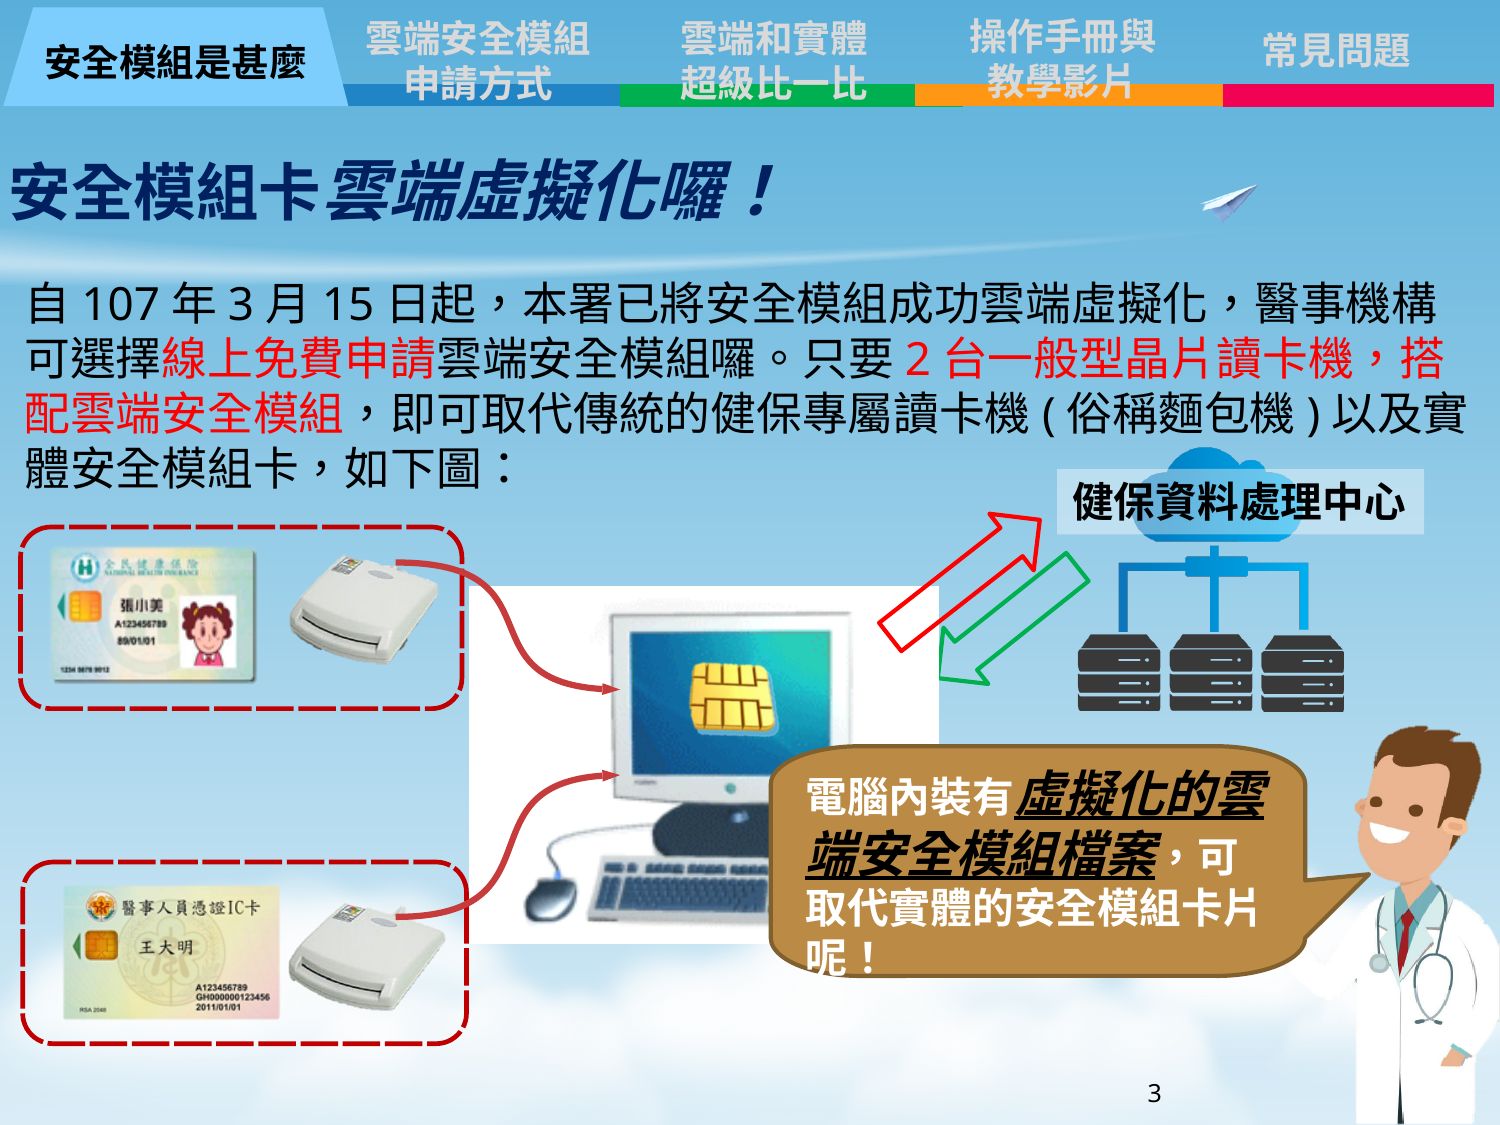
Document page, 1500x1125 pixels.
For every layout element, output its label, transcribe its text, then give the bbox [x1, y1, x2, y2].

picture [33, 541, 267, 694]
text_box 安全模組卡雲端虛擬化囉！ [0, 141, 1425, 236]
picture [1075, 535, 1500, 1125]
picture [883, 586, 939, 647]
text_box 自107年3月15日起，本署已將安全模組成功雲端虛擬化，醫事機構可選擇線上免費申請雲端安全模組囉。只要2台一般型晶片讀卡機，搭配雲端安全模組，即可取代傳統的健保專屬讀卡機(俗稱麵包機)以及實體安全模組卡，如下圖： [10, 267, 1494, 502]
picture [271, 536, 460, 700]
text_box 3 [1132, 1070, 1483, 1124]
text_box 健保資料處理中心 [1057, 468, 1425, 535]
picture [1075, 444, 1346, 468]
picture [469, 586, 939, 944]
picture [60, 883, 467, 1047]
text_box 電腦內裝有虛擬化的雲端安全模組檔案，可取代實體的安全模組卡片呢！ [770, 746, 1370, 976]
